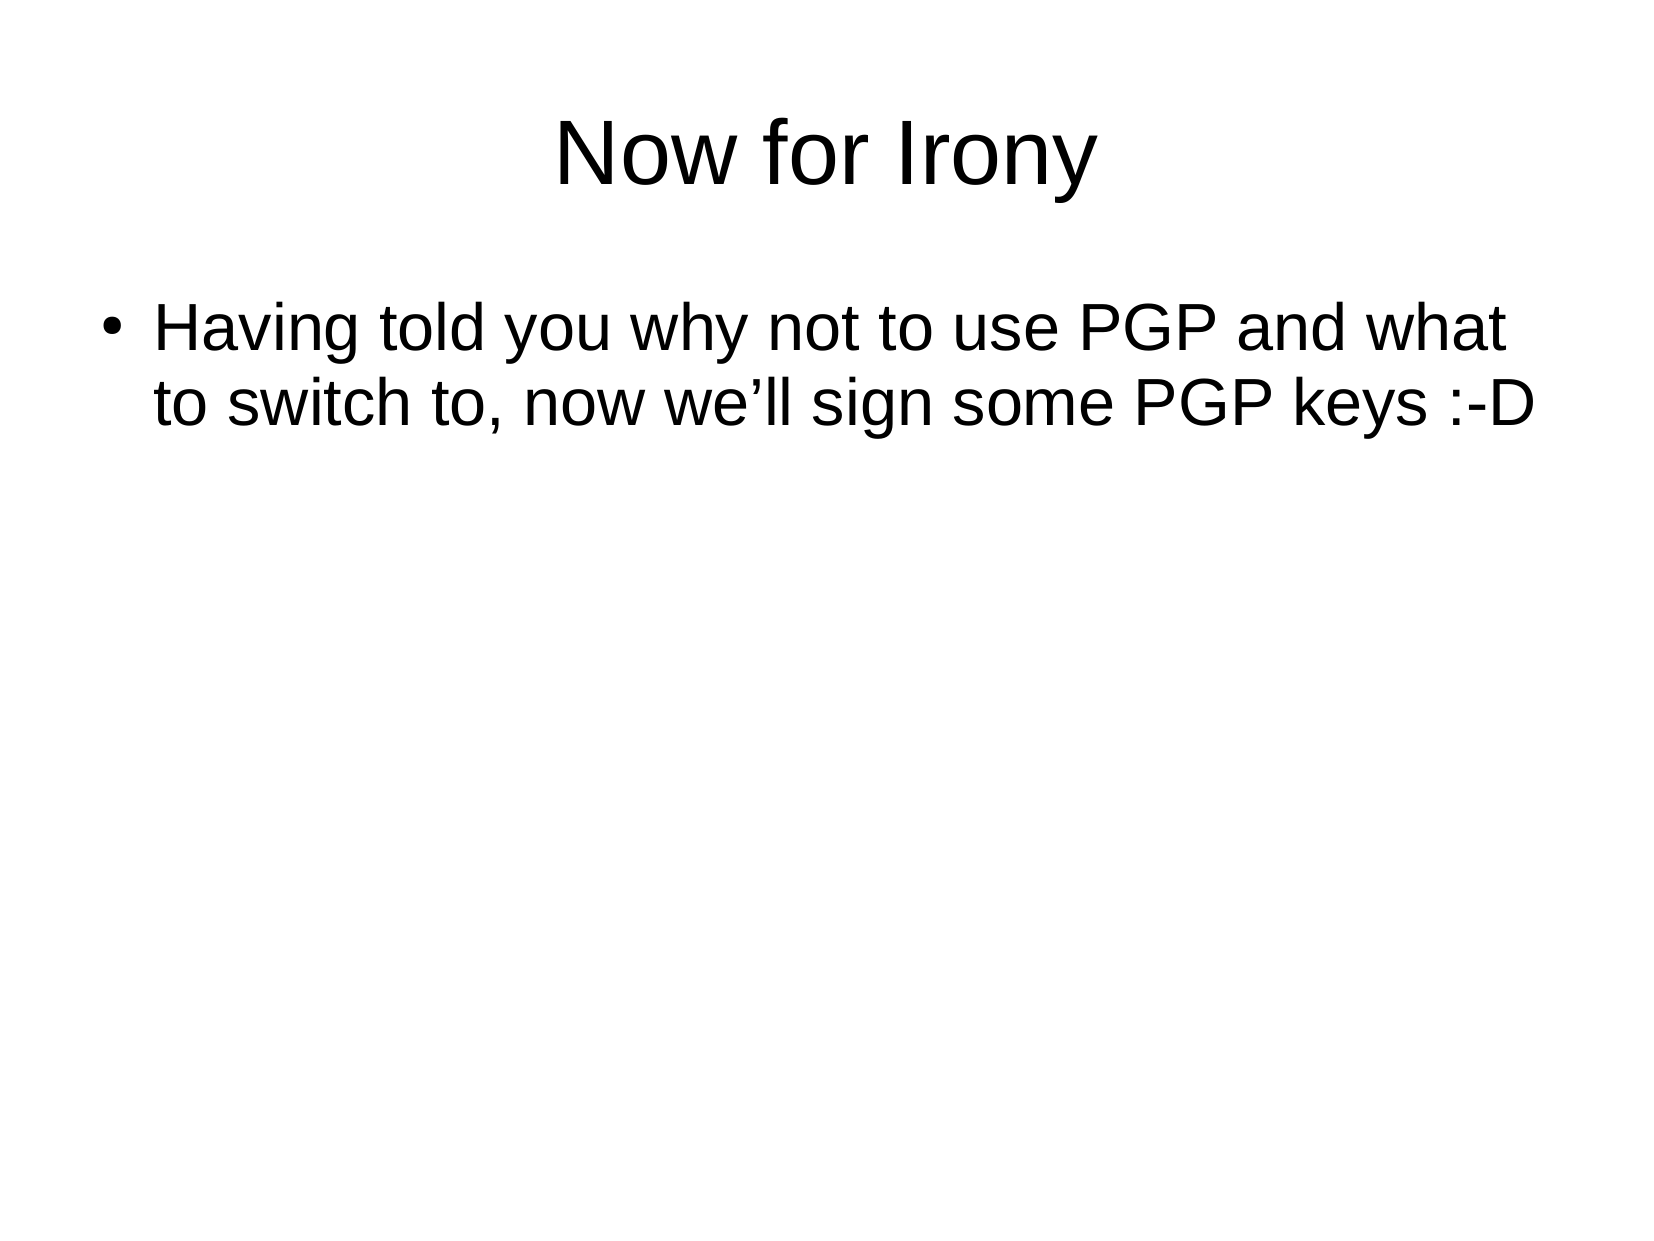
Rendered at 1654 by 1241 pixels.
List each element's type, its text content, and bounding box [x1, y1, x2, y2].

title Now for Irony [82, 49, 1571, 257]
list Having told you why not to use PGP and what to switch to, now we’ll sign some PGP keys :-D [82, 290, 1571, 1010]
